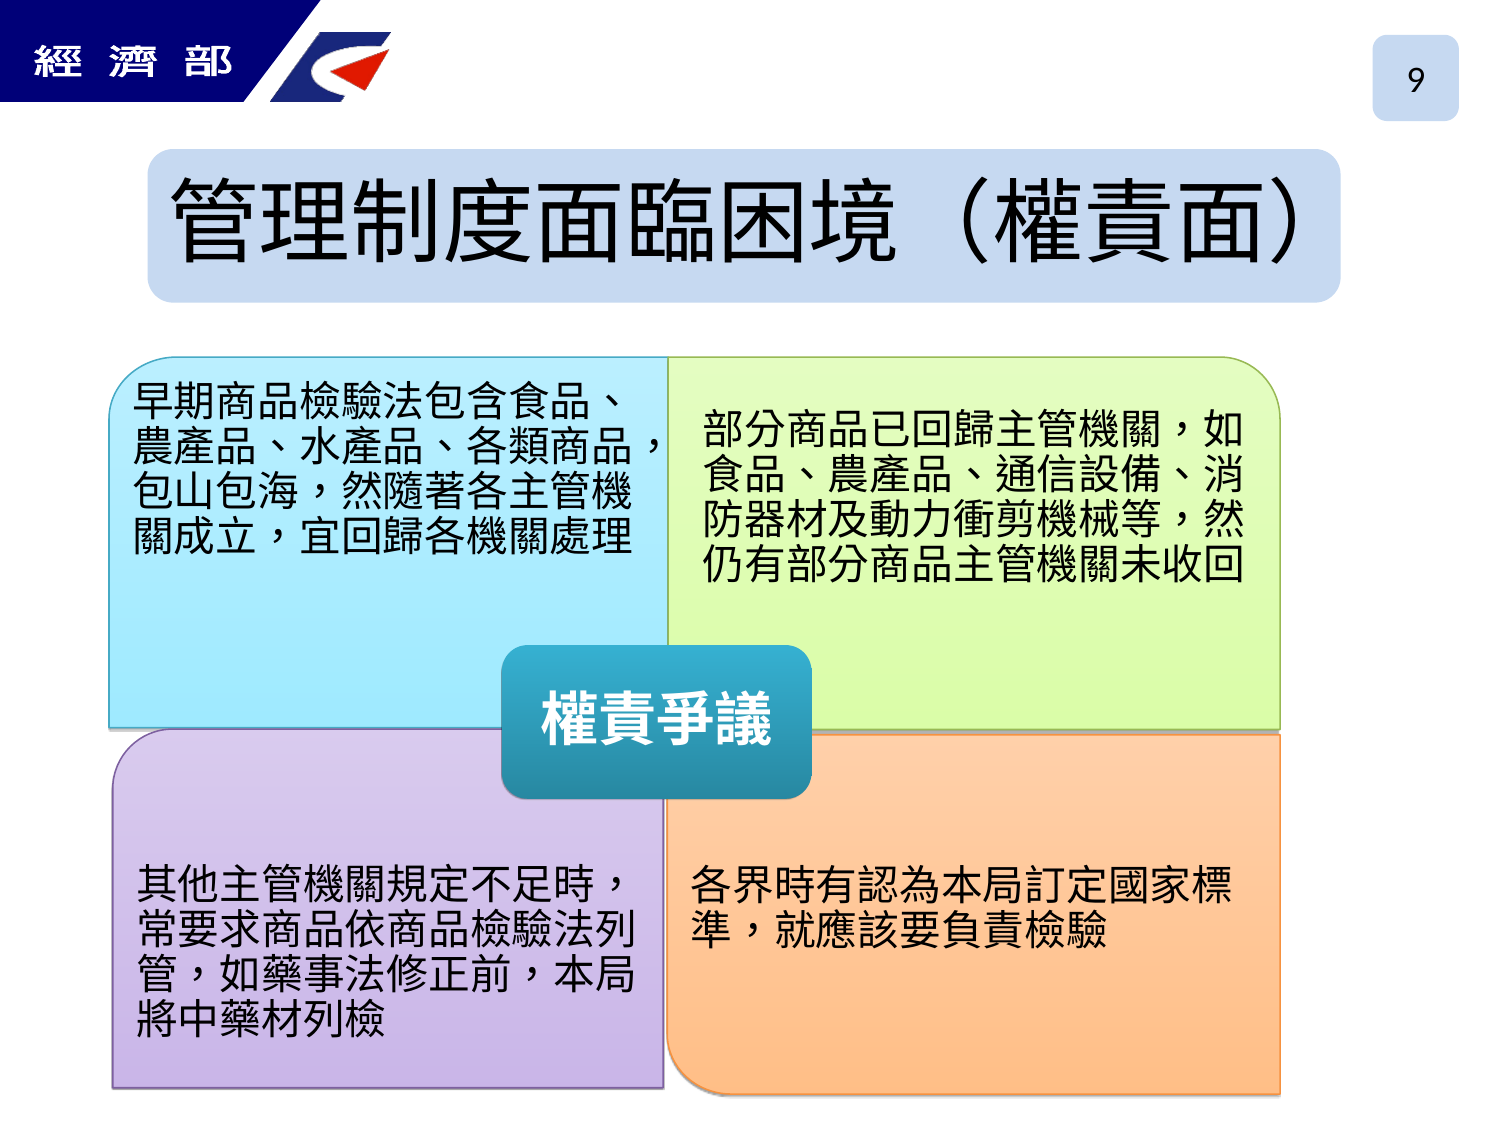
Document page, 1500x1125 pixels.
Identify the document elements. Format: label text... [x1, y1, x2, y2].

text_box [151, 290, 1338, 303]
text_box 各界時有認為本局訂定國家標準，就應該要負責檢驗 [667, 734, 1281, 1095]
title 管理制度面臨困境（權責面） [88, 149, 1439, 290]
text_box 權責爭議 [501, 645, 812, 799]
text_box [0, 0, 321, 102]
text_box 部分商品已回歸主管機關，如食品、農產品、通信設備、消防器材及動力衝剪機械等，然仍有部分商品主管機關未收回 [668, 357, 1281, 730]
picture [269, 32, 391, 102]
text_box 9 [1372, 34, 1459, 122]
text_box 早期商品檢驗法包含食品、農產品、水產品、各類商品，包山包海，然隨著各主管機關成立，宜回歸各機關處理 [109, 357, 668, 728]
text_box 其他主管機關規定不足時，常要求商品依商品檢驗法列管，如藥事法修正前，本局將中藥材列檢 [112, 729, 664, 1088]
